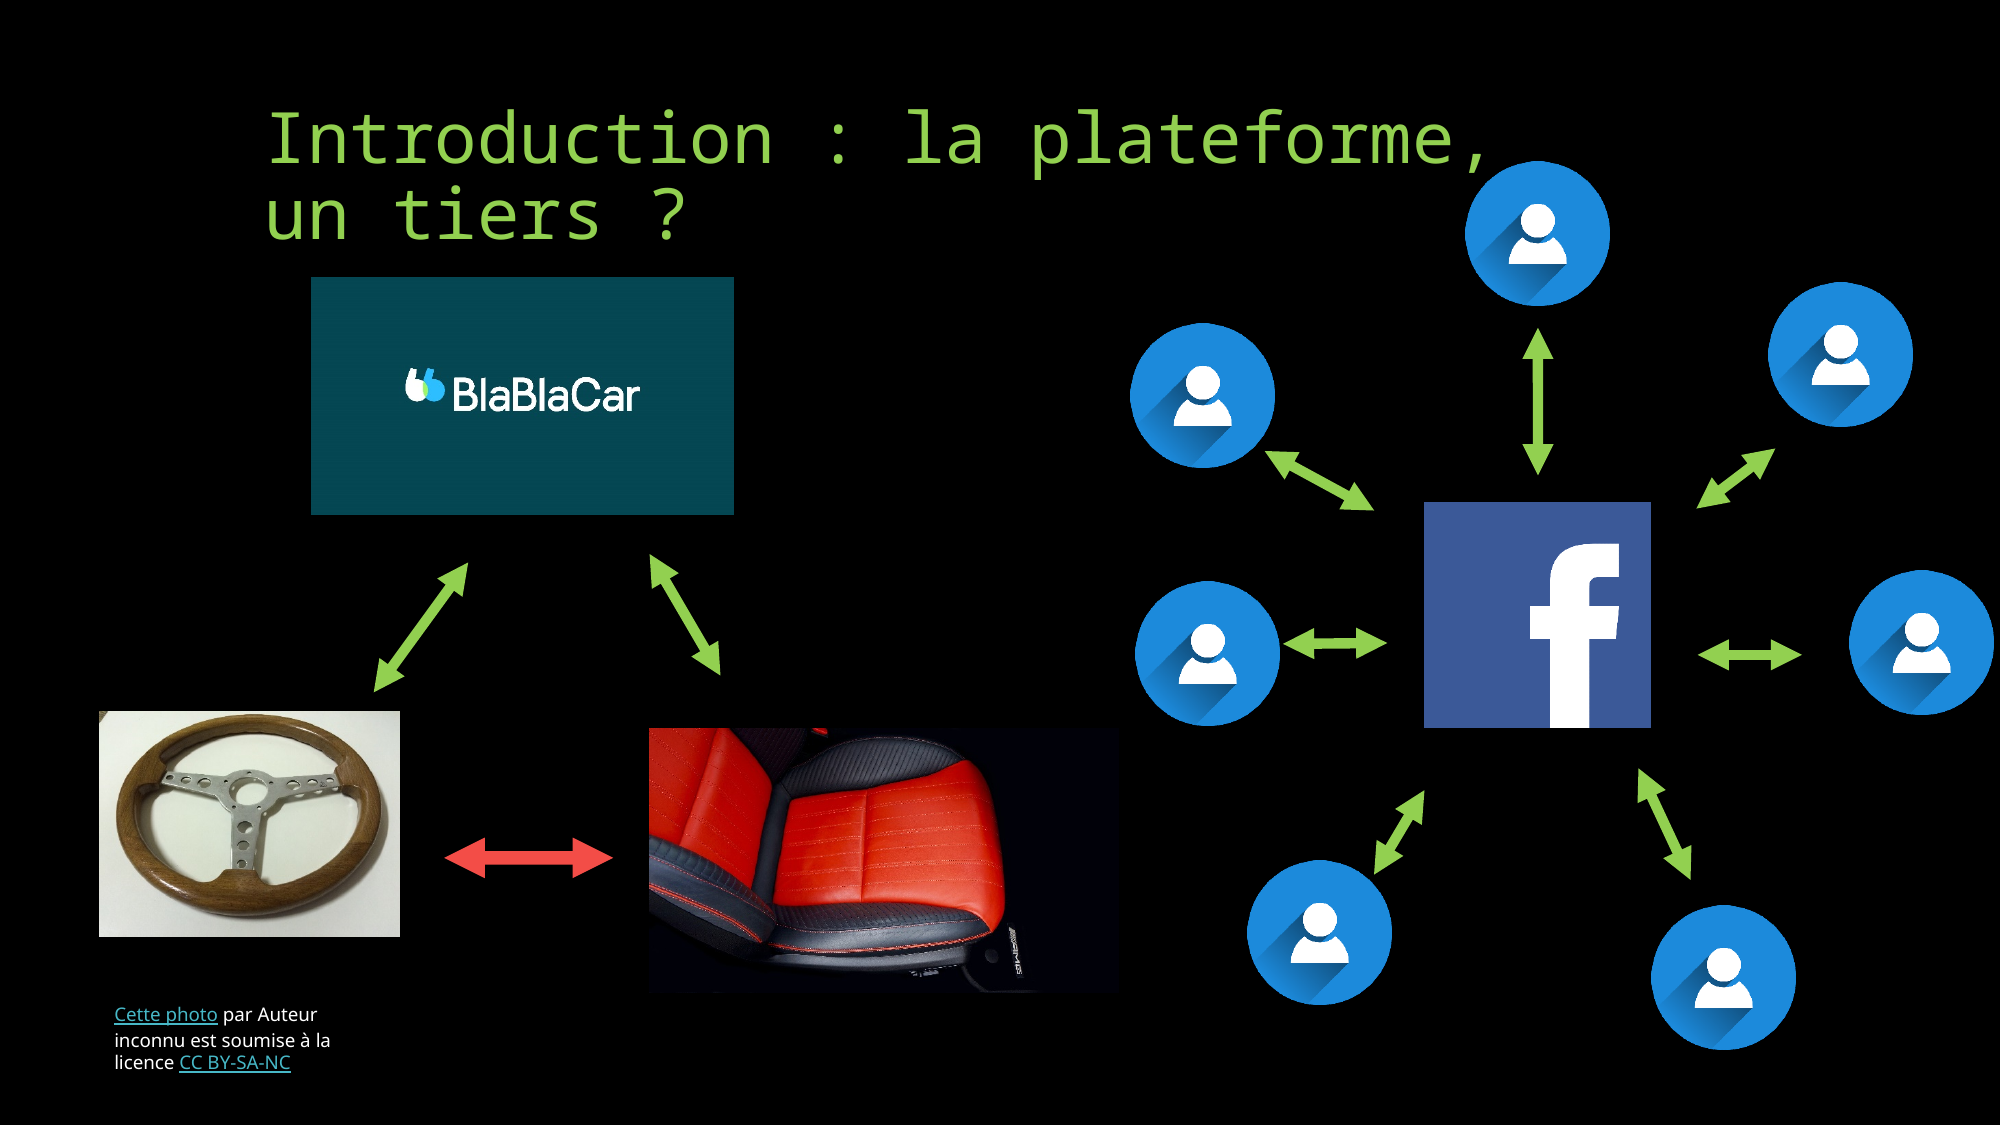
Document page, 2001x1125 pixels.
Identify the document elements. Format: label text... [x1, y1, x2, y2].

picture [1247, 860, 1392, 1005]
title Introduction : la plateforme, un tiers ? [249, 75, 1750, 263]
picture [1768, 282, 1913, 427]
picture [1465, 161, 1610, 306]
picture [311, 277, 734, 515]
picture [1135, 581, 1280, 726]
picture [1651, 905, 1796, 1050]
picture [1849, 570, 1994, 715]
picture [1424, 502, 1651, 728]
text_box Cette photo par Auteur inconnu est soumise à la licence CC BY-SA-NC [99, 995, 401, 1084]
picture [649, 728, 1119, 993]
picture [99, 711, 400, 937]
picture [1130, 323, 1275, 469]
